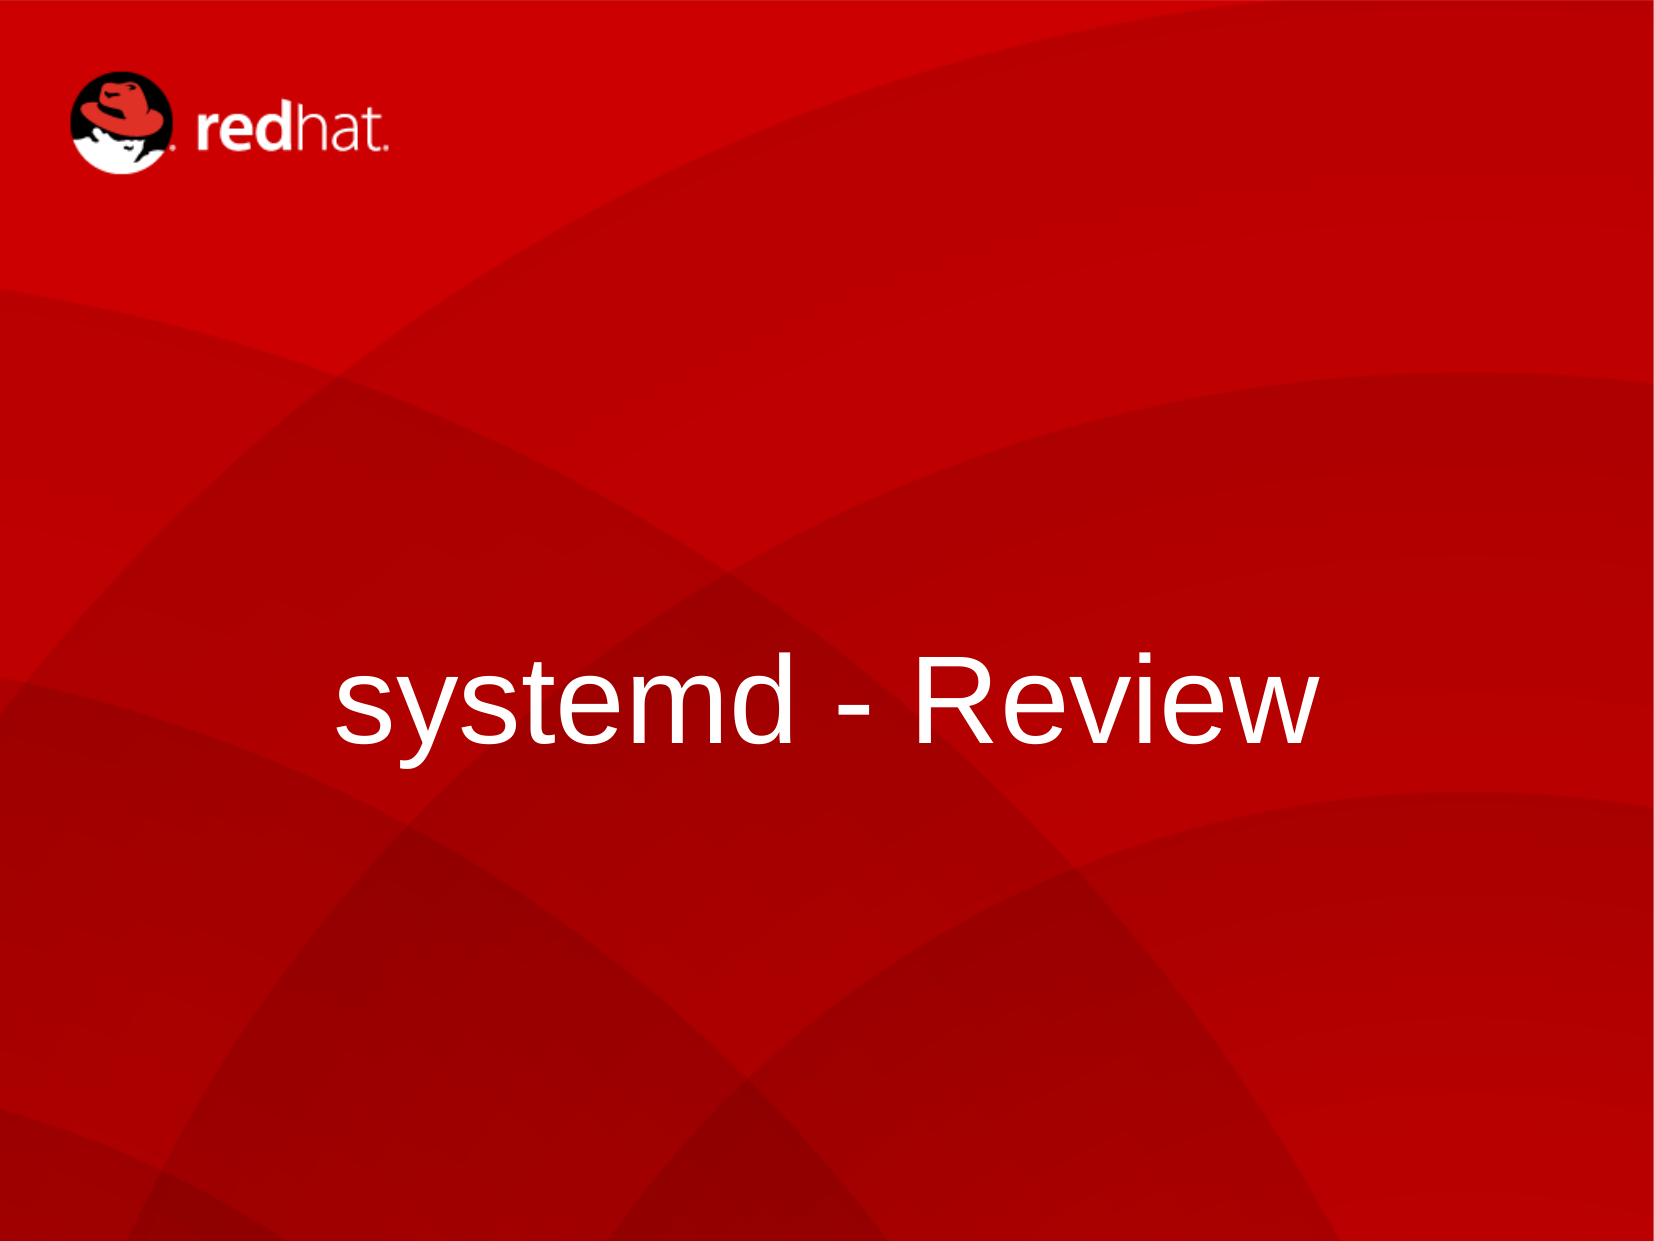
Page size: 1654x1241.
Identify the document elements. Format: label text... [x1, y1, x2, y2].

picture [0, 0, 1654, 1241]
list systemd - Review [82, 630, 1571, 1010]
